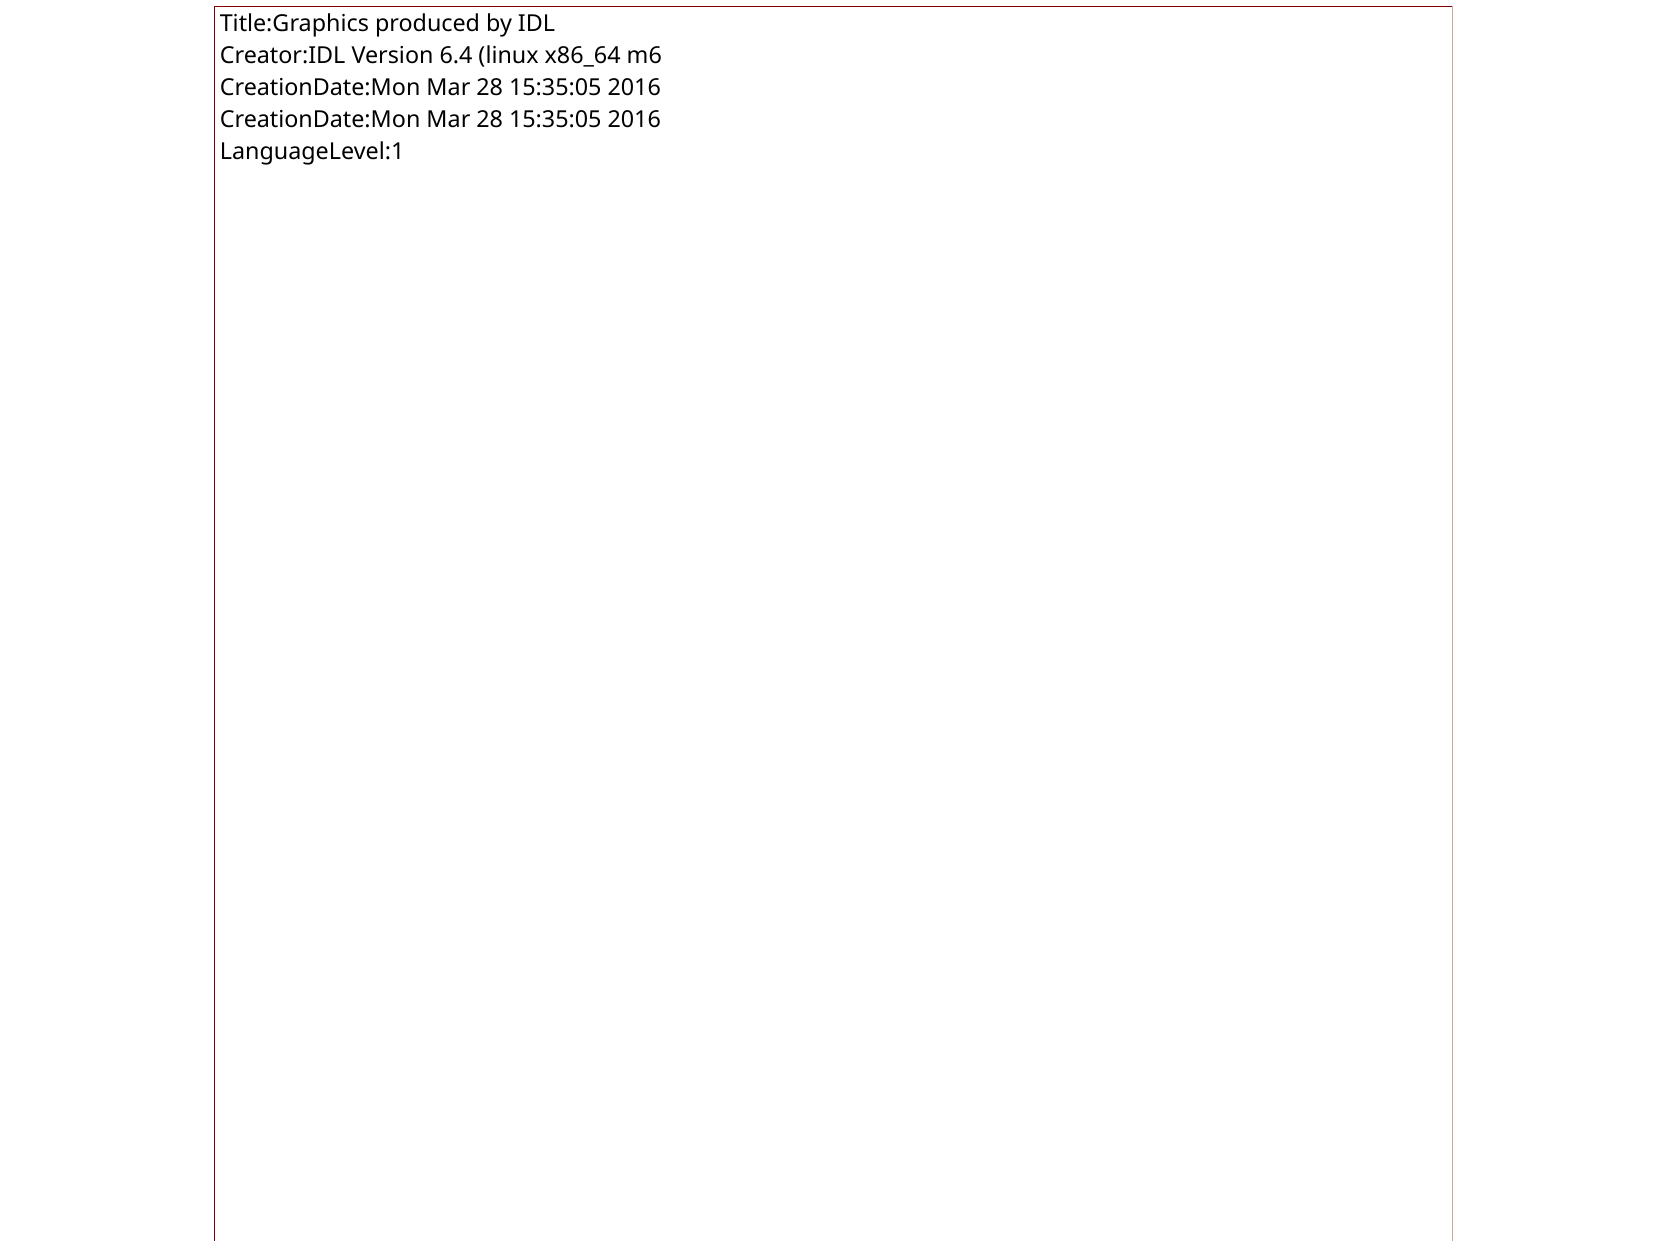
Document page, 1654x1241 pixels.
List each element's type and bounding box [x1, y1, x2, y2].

picture [212, 4, 1453, 1241]
